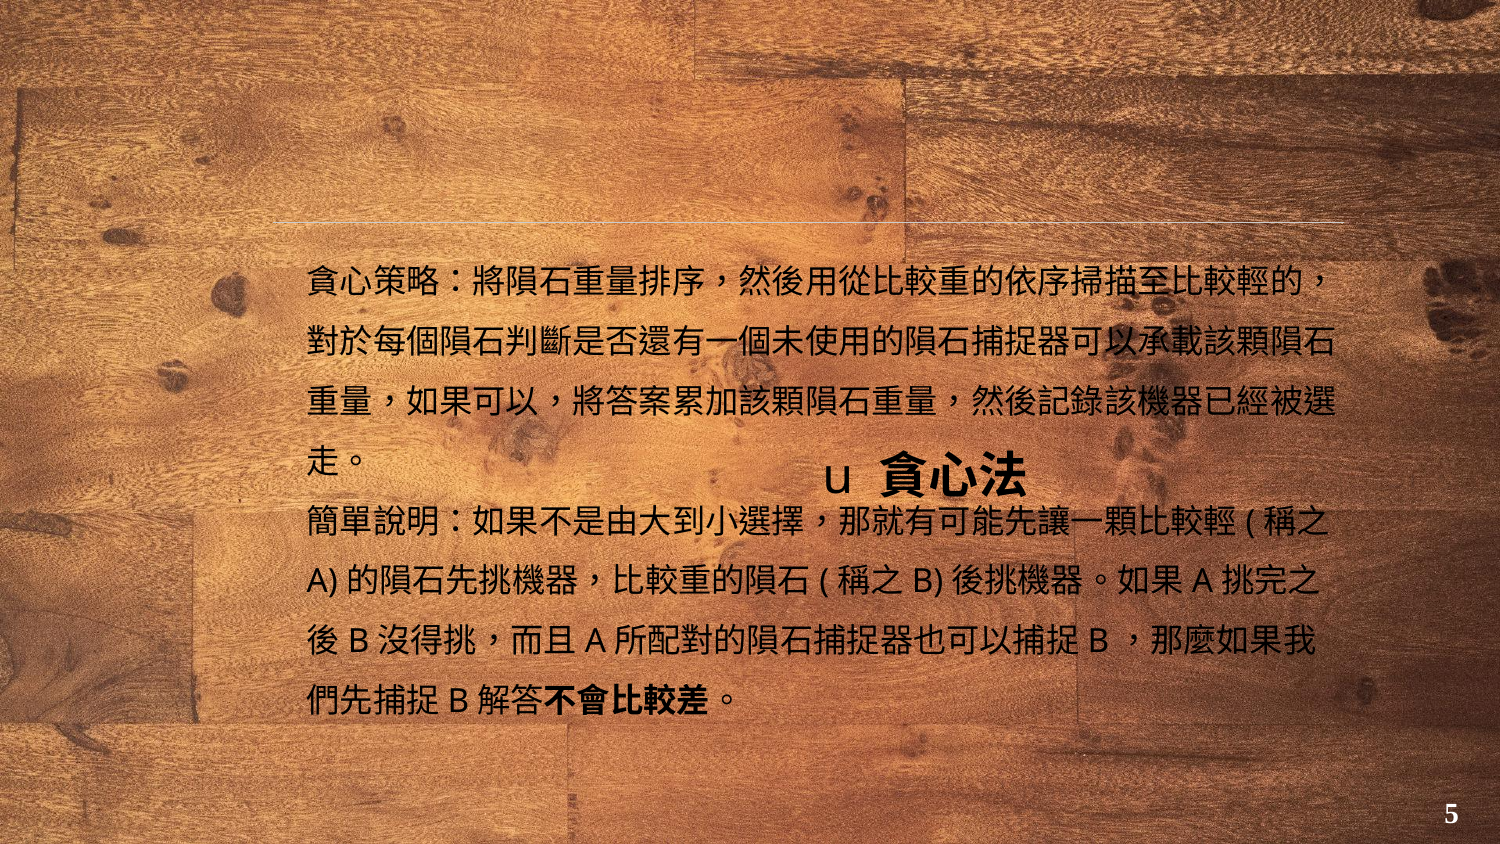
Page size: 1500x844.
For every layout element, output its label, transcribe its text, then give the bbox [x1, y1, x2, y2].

title 貪心法 [255, 117, 1341, 233]
slide_number 5 [1429, 779, 1500, 844]
text_box 貪心策略：將隕石重量排序，然後用從比較重的依序掃描至比較輕的，對於每個隕石判斷是否還有一個未使用的隕石捕捉器可以承載該顆隕石重量，如果可以，將答案累加該顆隕石重量，然後記錄該機器已經被選走。 簡單說明：如果不是由大到小選擇，那就有可能先讓一顆比較輕(稱之A)的隕石先挑機器，比較重的隕石(稱之B)後挑機器。如果A挑完之後B沒得挑，而且A所配對的隕石捕捉器也可以捕捉B，那麼如果我們先捕捉B解答不會比較差。 [291, 232, 1361, 726]
